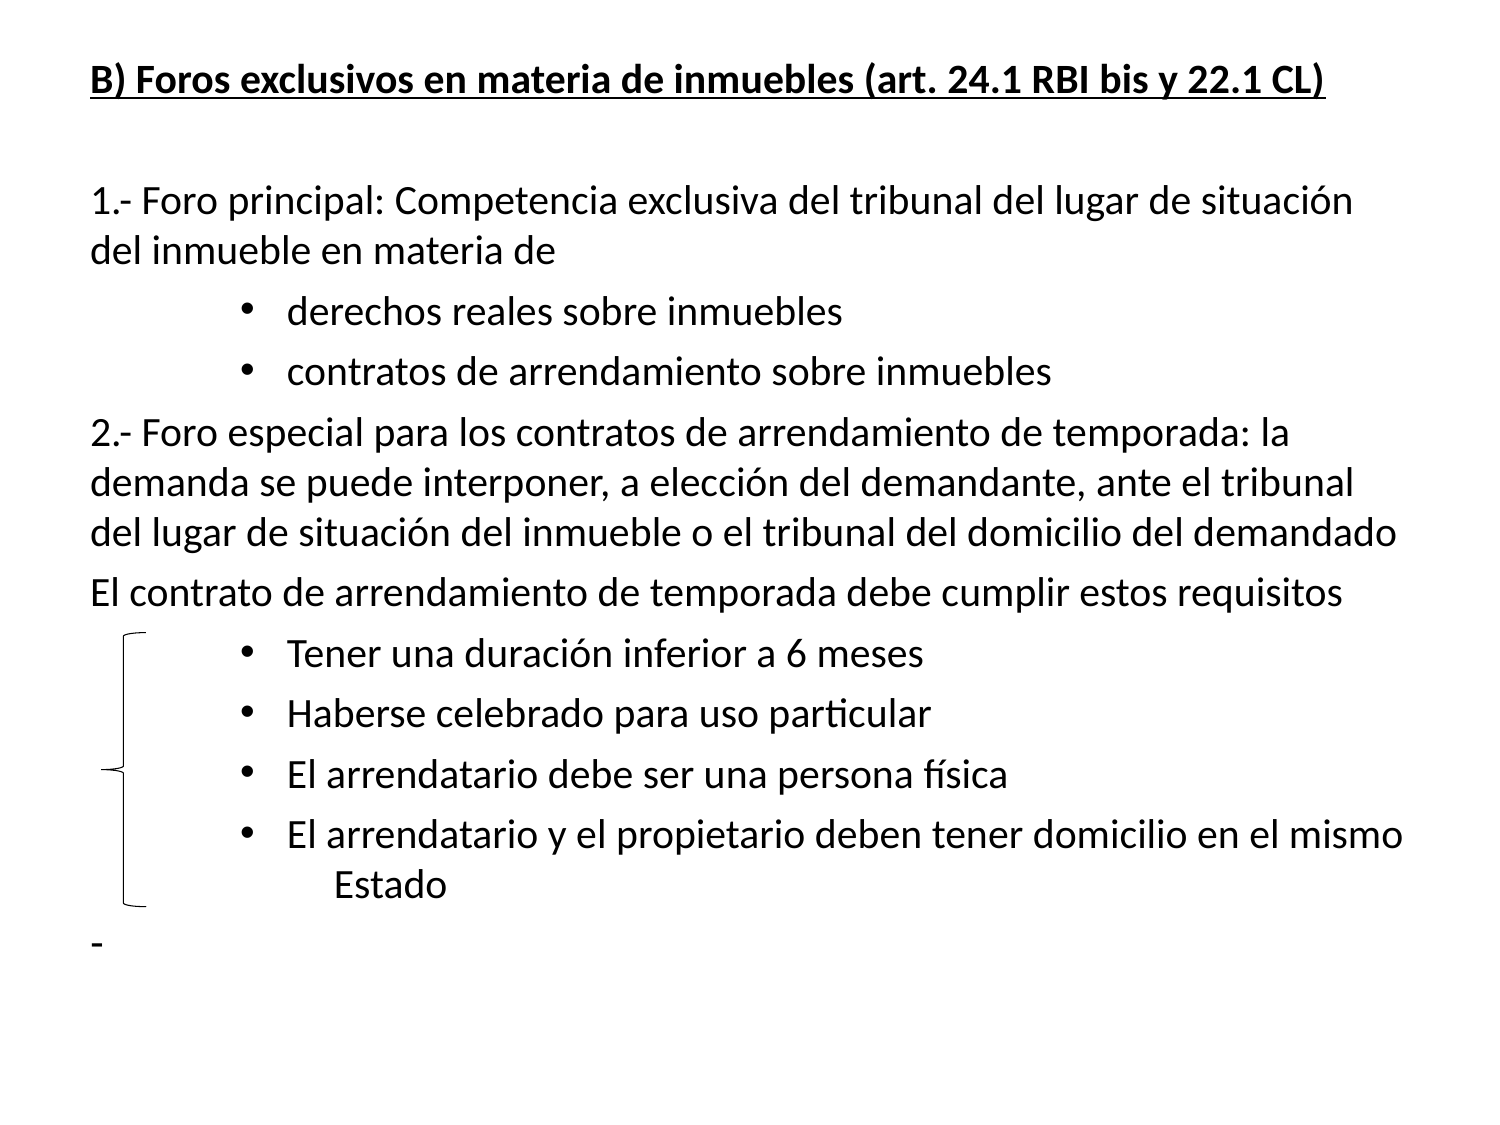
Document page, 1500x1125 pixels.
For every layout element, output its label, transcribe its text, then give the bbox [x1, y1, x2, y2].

list B) Foros exclusivos en materia de inmuebles (art. 24.1 RBI bis y 22.1 CL) 1.- Foro principal: Competencia exclusiva del tribunal del lugar de situación del inmueble en materia de derechos reales sobre inmuebles contratos de arrendamiento sobre inmuebles 2.- Foro especial para los contratos de arrendamiento de temporada: la demanda se puede interponer, a elección del demandante, ante el tribunal del lugar de situación del inmueble o el tribunal del domicilio del demandado El contrato de arrendamiento de temporada debe cumplir estos requisitos Tener una duración inferior a 6 meses Haberse celebrado para uso particular El arrendatario debe ser una persona física El arrendatario y el propietario deben tener domicilio en el mismo Estado [75, 44, 1426, 1033]
